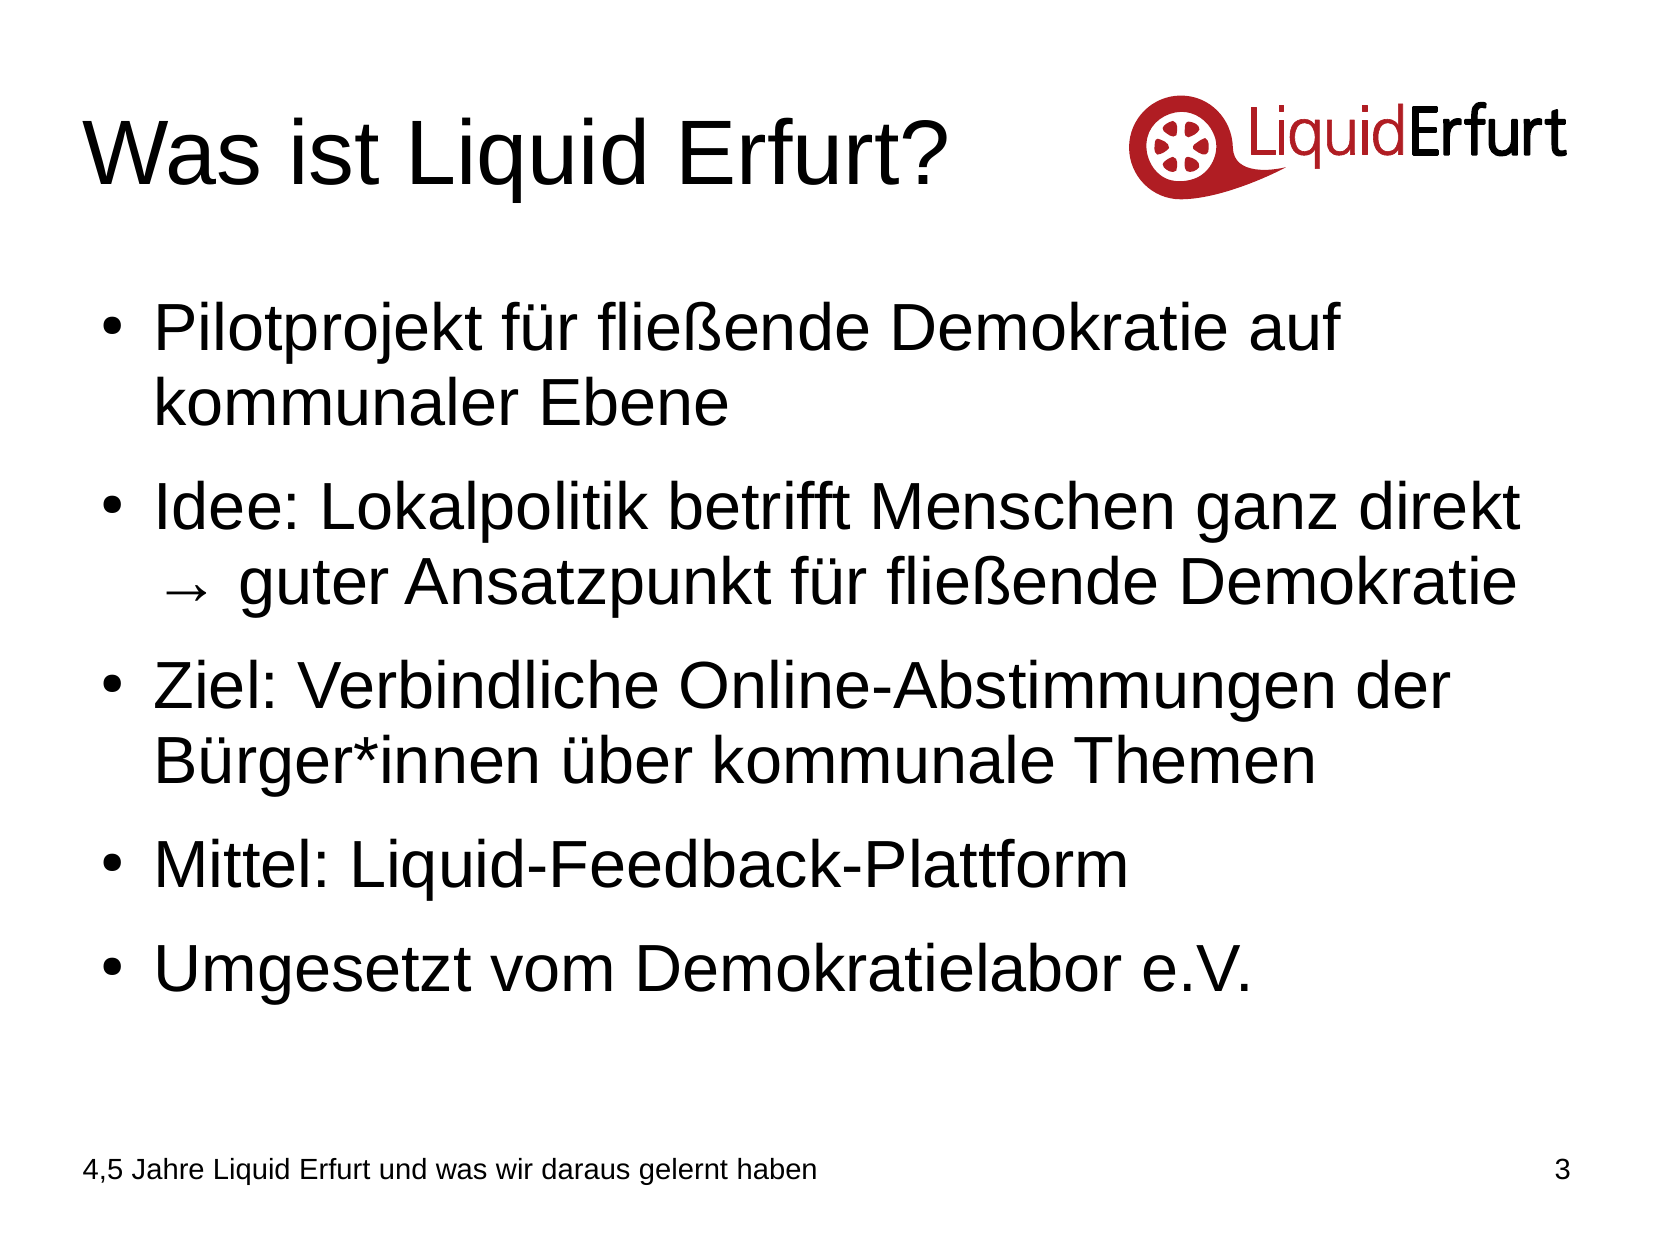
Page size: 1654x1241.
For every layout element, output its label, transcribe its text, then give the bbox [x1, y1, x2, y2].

title Was ist Liquid Erfurt? [82, 49, 1571, 257]
list Pilotprojekt für fließende Demokratie auf kommunaler Ebene Idee: Lokalpolitik betrifft Menschen ganz direkt → guter Ansatzpunkt für fließende Demokratie Ziel: Verbindliche Online-Abstimmungen der Bürger*innen über kommunale Themen Mittel: Liquid-Feedback-Plattform Umgesetzt vom Demokratielabor e.V. [82, 290, 1571, 1107]
